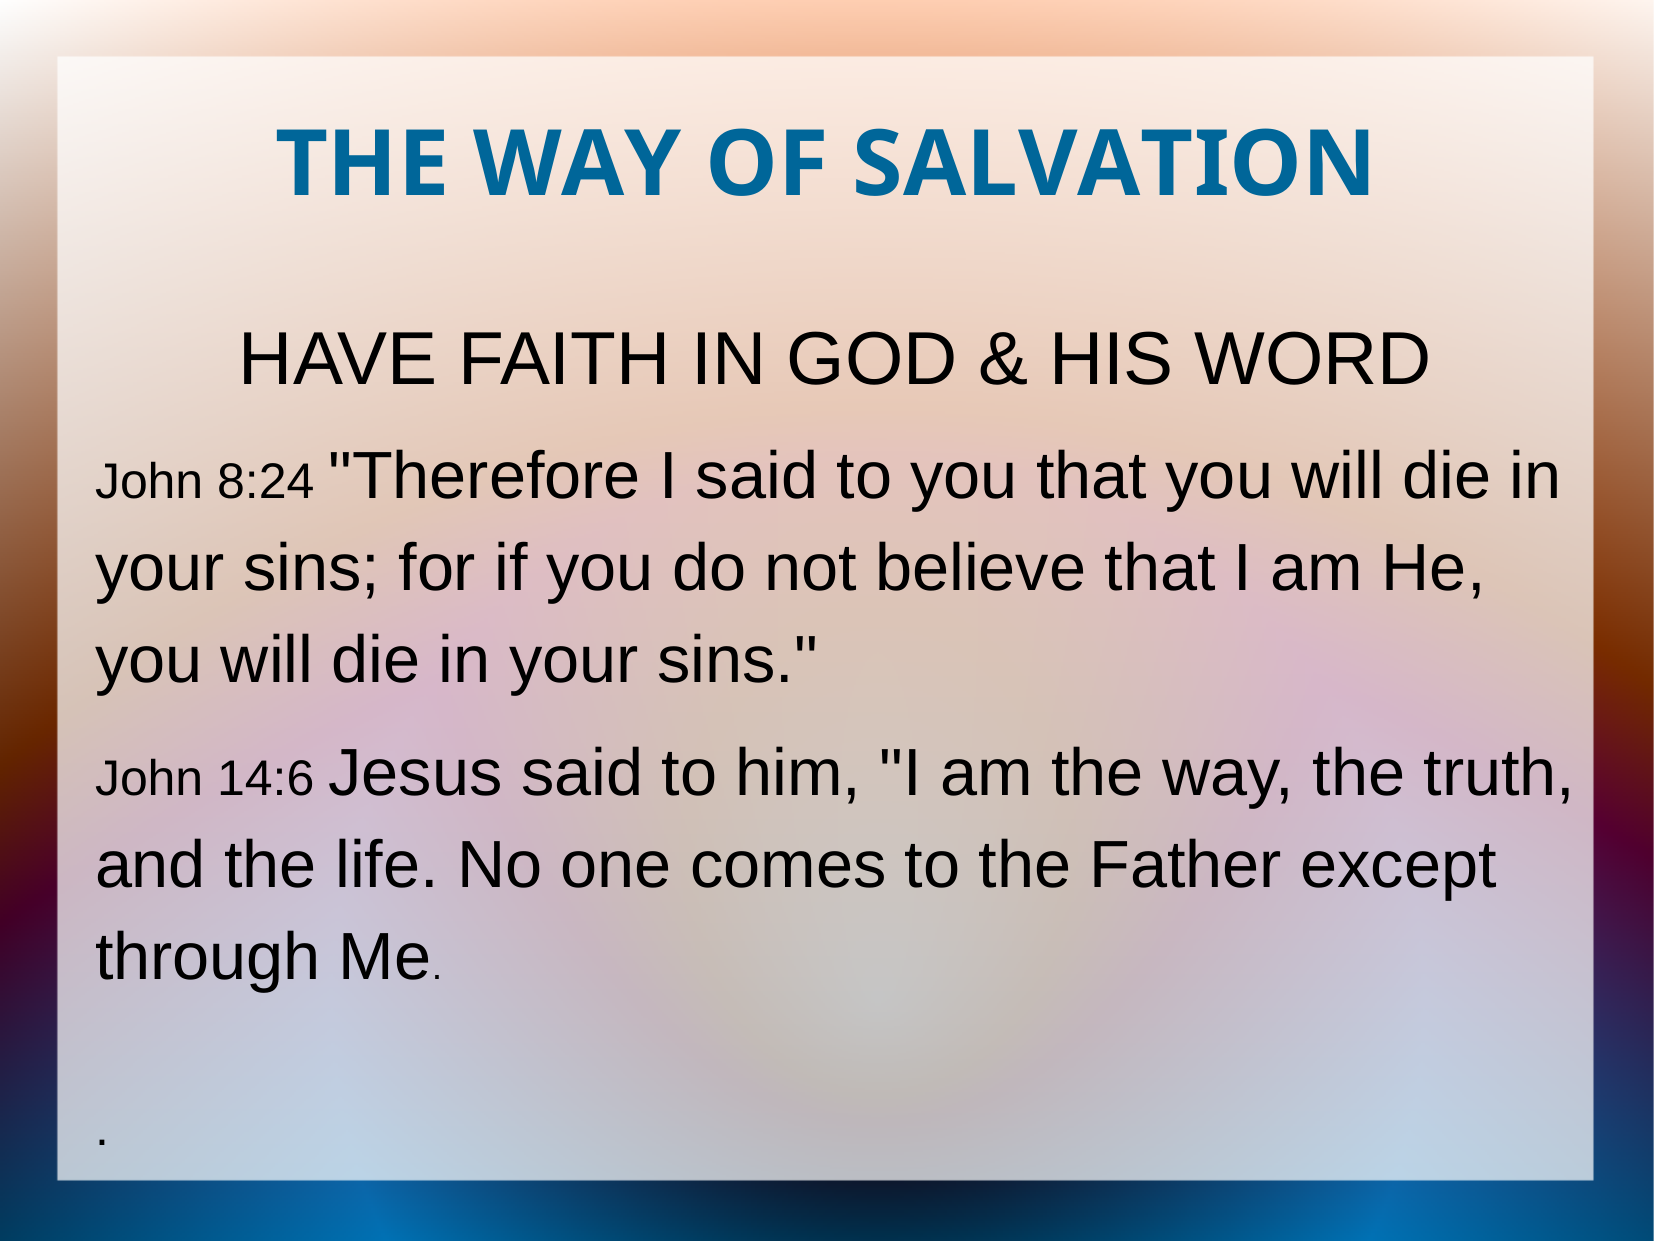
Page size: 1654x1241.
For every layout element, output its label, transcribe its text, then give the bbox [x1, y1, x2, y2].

title THE WAY OF SALVATION [82, 103, 1571, 215]
text_box HAVE FAITH IN GOD & HIS WORD John 8:24 "Therefore I said to you that you will die in your sins; for if you do not believe that I am He, you will die in your sins." John 14:6 Jesus said to him, "I am the way, the truth, and the life. No one comes to the Father except through Me. . [80, 222, 1597, 1175]
